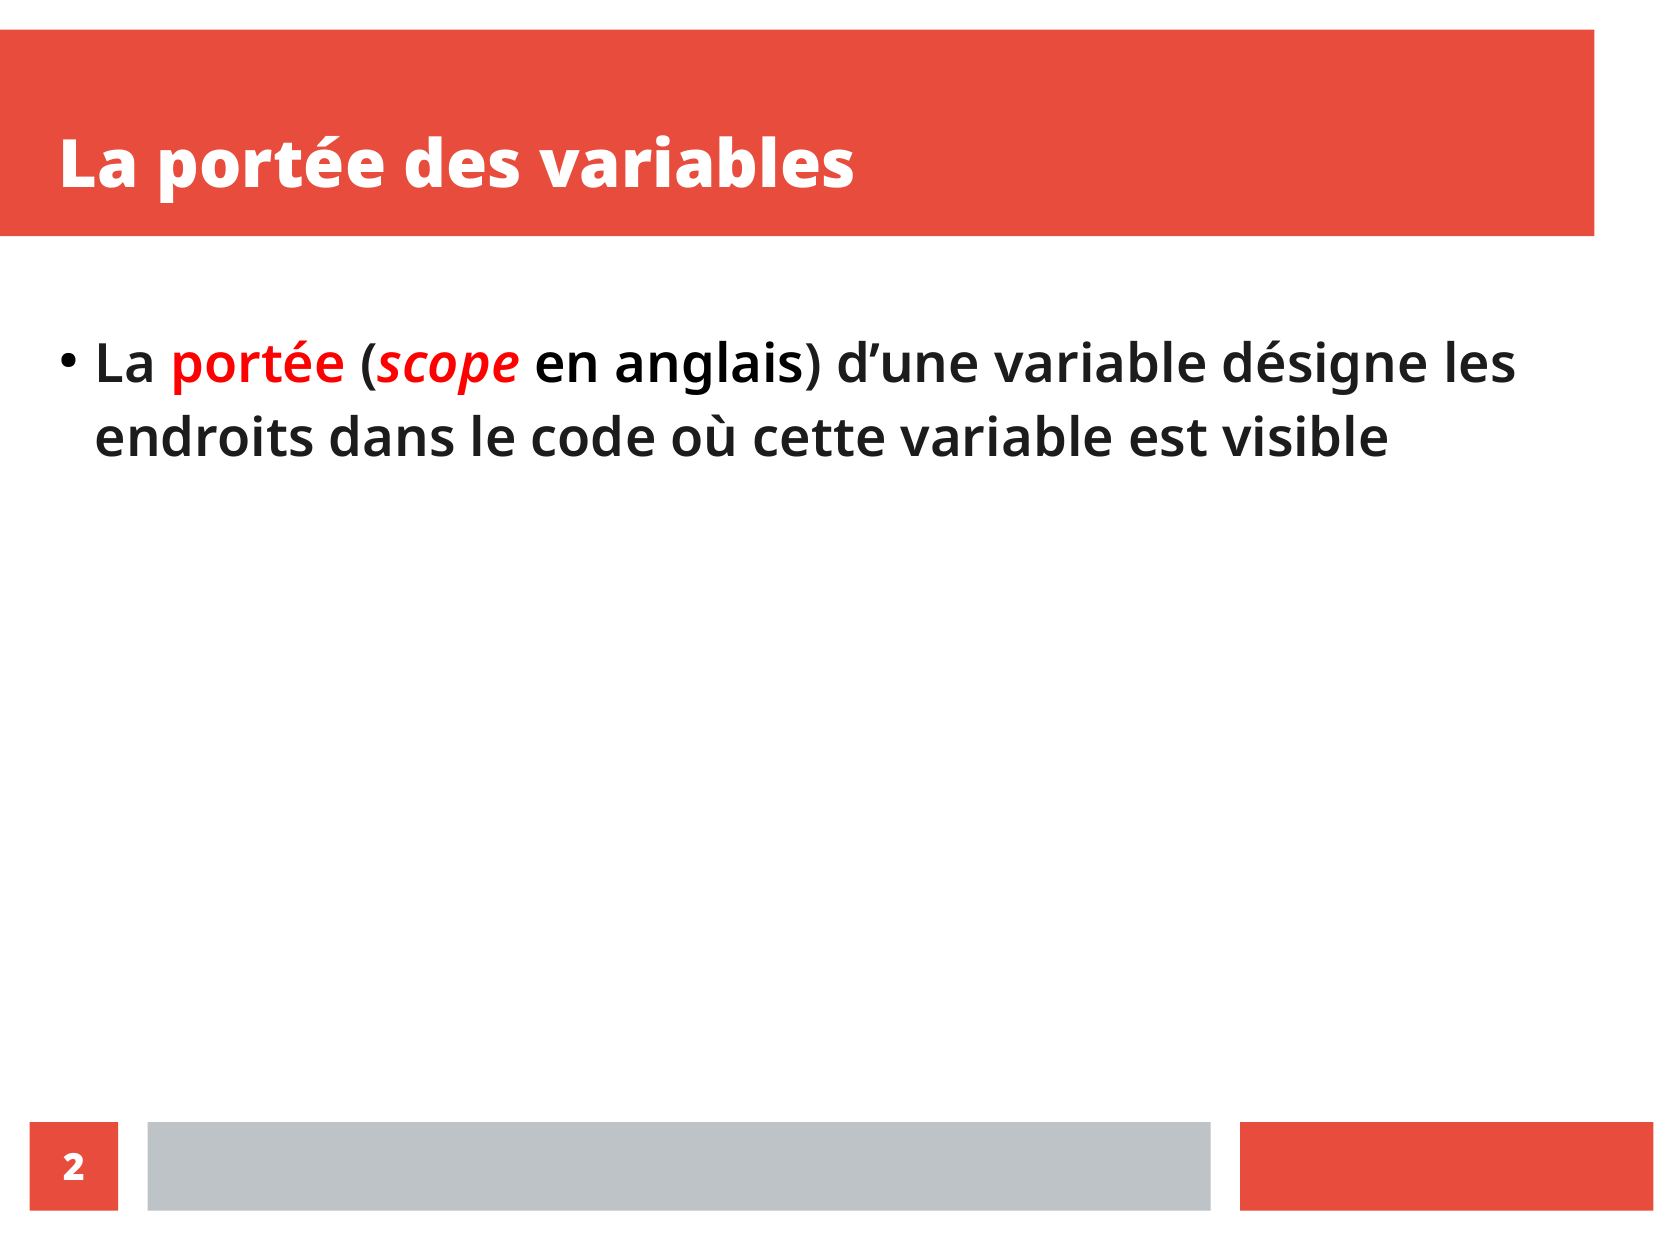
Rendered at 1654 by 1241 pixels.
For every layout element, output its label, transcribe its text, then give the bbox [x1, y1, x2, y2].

title La portée des variables [59, 59, 1595, 207]
list La portée (scope en anglais) d’une variable désigne les endroits dans le code où cette variable est visible [59, 324, 1565, 1093]
